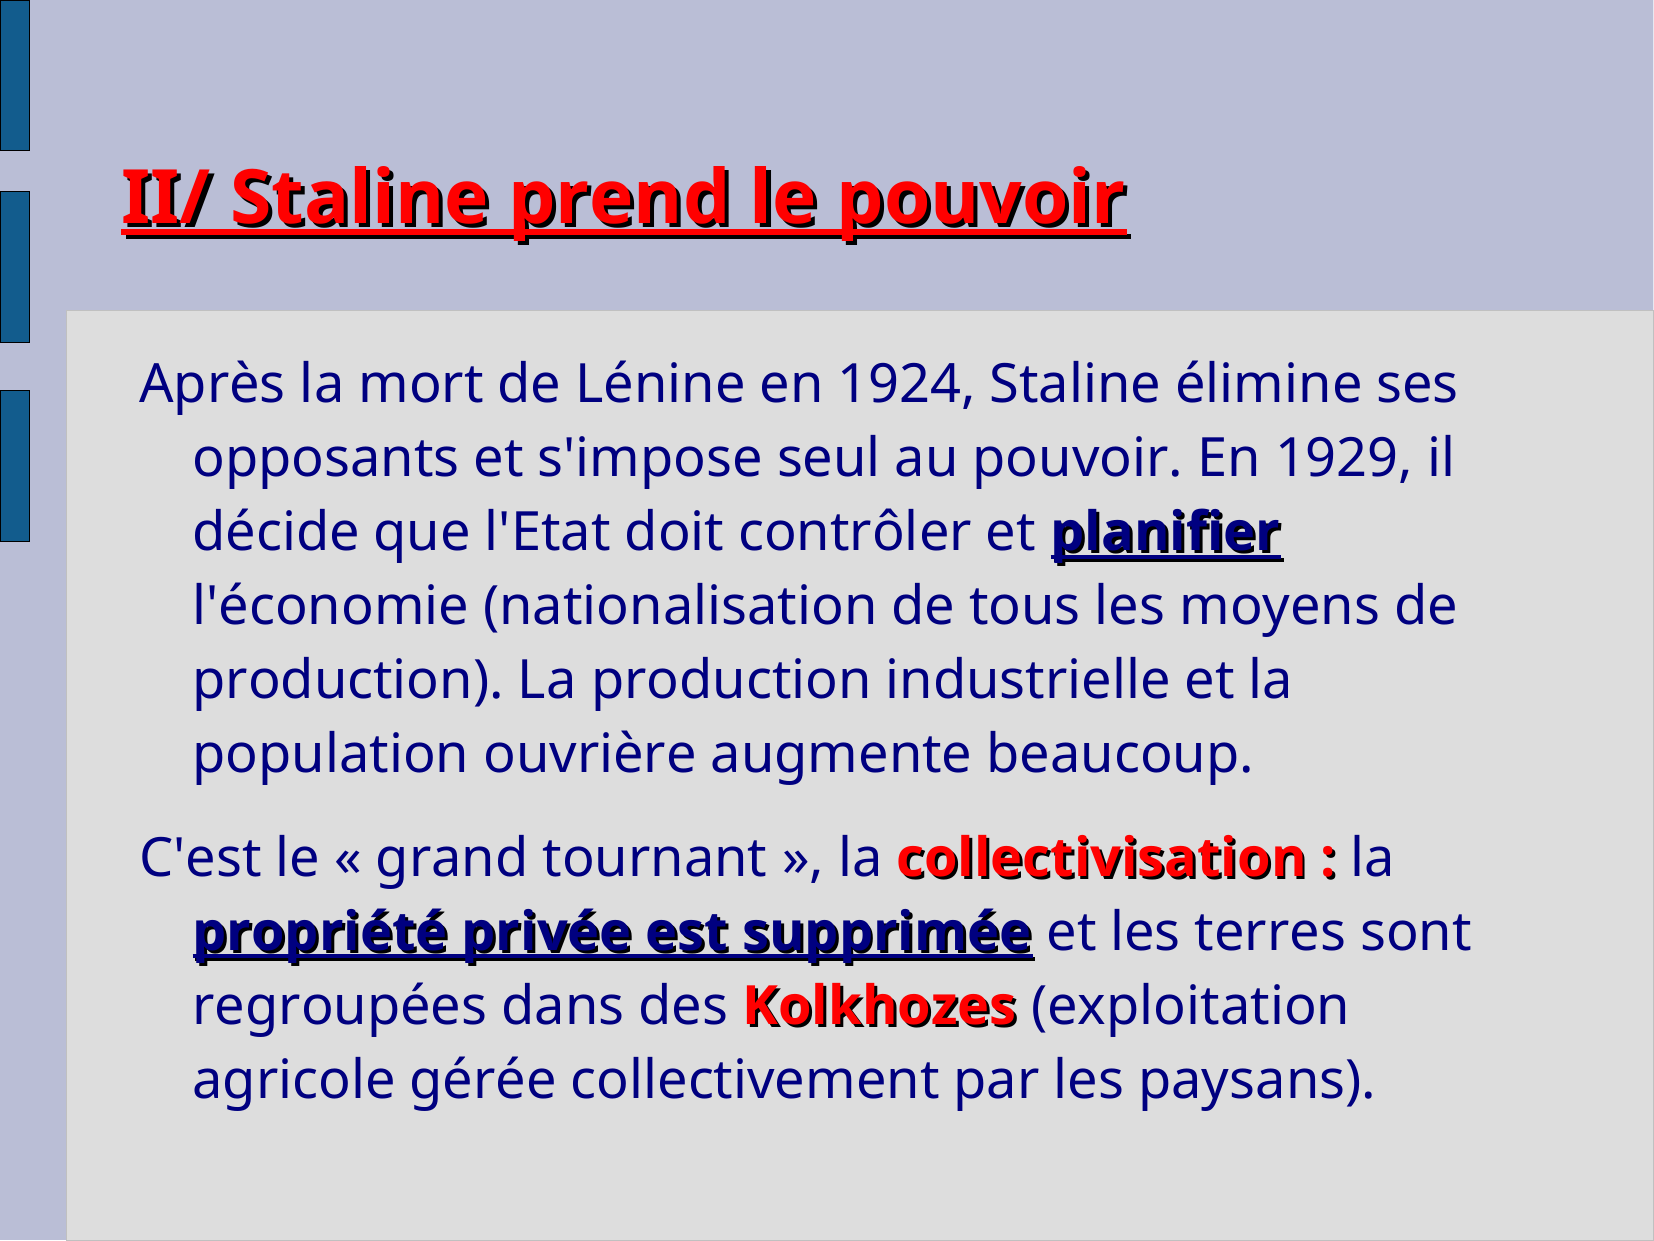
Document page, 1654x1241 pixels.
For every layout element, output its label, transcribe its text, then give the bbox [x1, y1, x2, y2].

title II/ Staline prend le pouvoir [121, 91, 1534, 299]
list Après la mort de Lénine en 1924, Staline élimine ses opposants et s'impose seul au pouvoir. En 1929, il décide que l'Etat doit contrôler et planifier l'économie (nationalisation de tous les moyens de production). La production industrielle et la population ouvrière augmente beaucoup. C'est le « grand tournant », la collectivisation : la propriété privée est supprimée et les terres sont regroupées dans des Kolkhozes (exploitation agricole gérée collectivement par les paysans). [121, 344, 1534, 1130]
